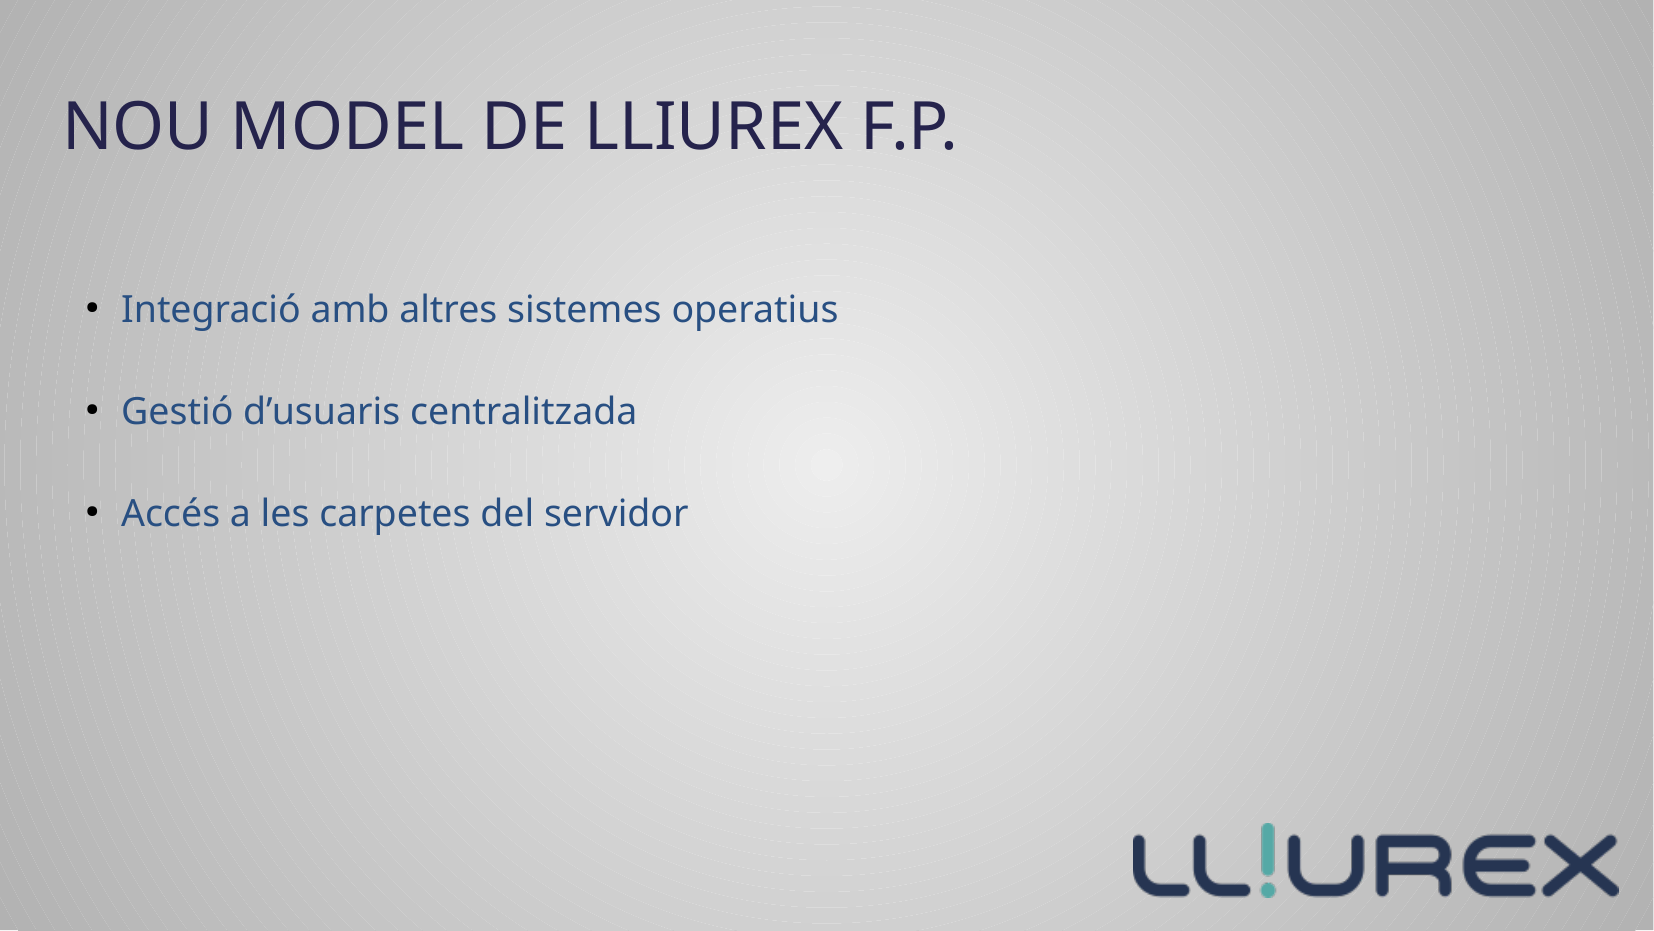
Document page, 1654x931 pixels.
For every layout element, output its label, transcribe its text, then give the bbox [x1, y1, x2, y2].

text_box Integració amb altres sistemes operatius Gestió d’usuaris centralitzada Accés a les carpetes del servidor [70, 224, 1536, 675]
picture [1133, 823, 1619, 898]
text_box NOU MODEL DE LLIUREX F.P. [47, 70, 1477, 164]
